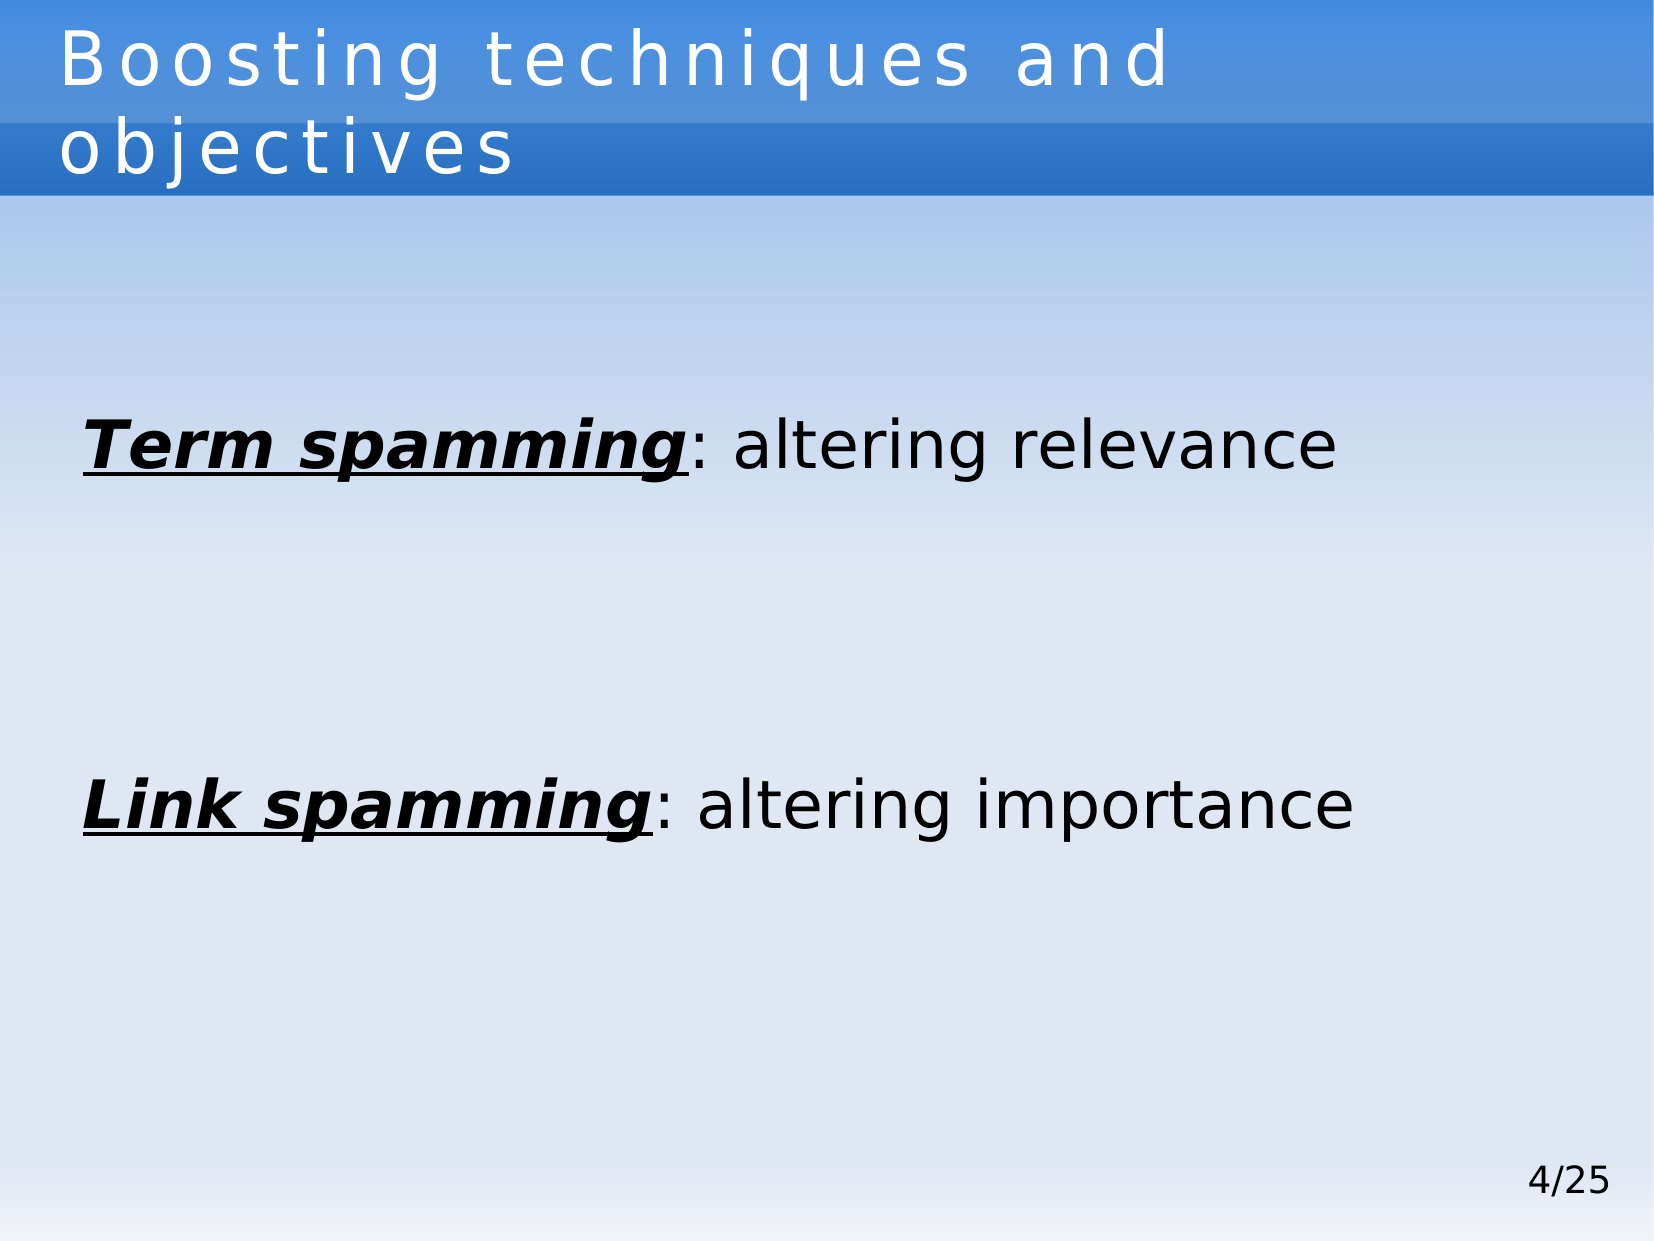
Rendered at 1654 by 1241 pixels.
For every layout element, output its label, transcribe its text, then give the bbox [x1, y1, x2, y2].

text_box 4/25 [1455, 1151, 1627, 1210]
subtitle Term spamming: altering relevance [82, 384, 1536, 506]
text_box Link spamming: altering importance [82, 744, 1565, 866]
picture [0, 0, 1654, 1241]
title Boosting techniques and objectives [59, 29, 1654, 178]
